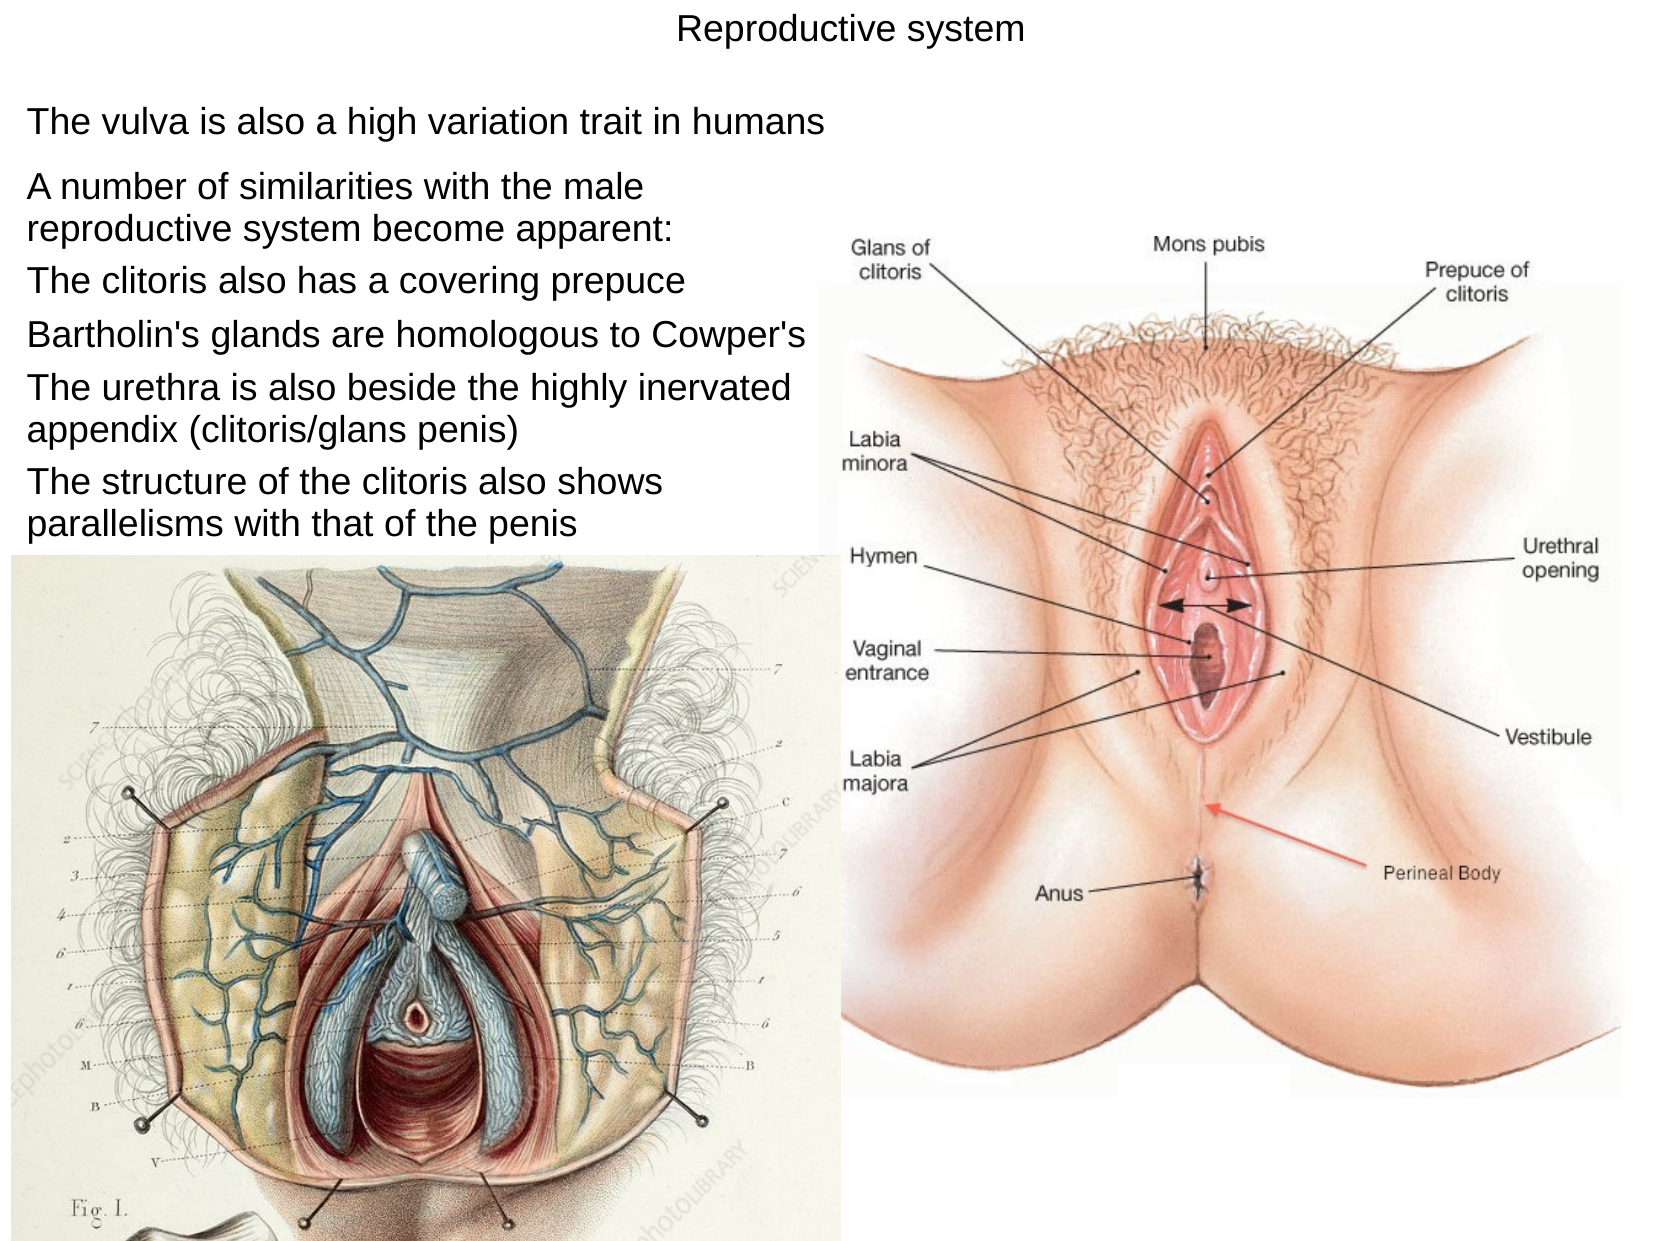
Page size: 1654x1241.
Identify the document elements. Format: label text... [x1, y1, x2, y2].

text_box Reproductive system [661, 0, 1052, 60]
text_box A number of similarities with the male reproductive system become apparent: [11, 157, 827, 252]
text_box The urethra is also beside the highly inervated appendix (clitoris/glans penis) [11, 358, 827, 453]
text_box The clitoris also has a covering prepuce [11, 252, 827, 305]
text_box The vulva is also a high variation trait in humans [11, 92, 1571, 154]
picture [11, 236, 1634, 1241]
text_box The structure of the clitoris also shows parallelisms with that of the penis [11, 453, 827, 553]
text_box Bartholin's glands are homologous to Cowper's [11, 305, 827, 358]
